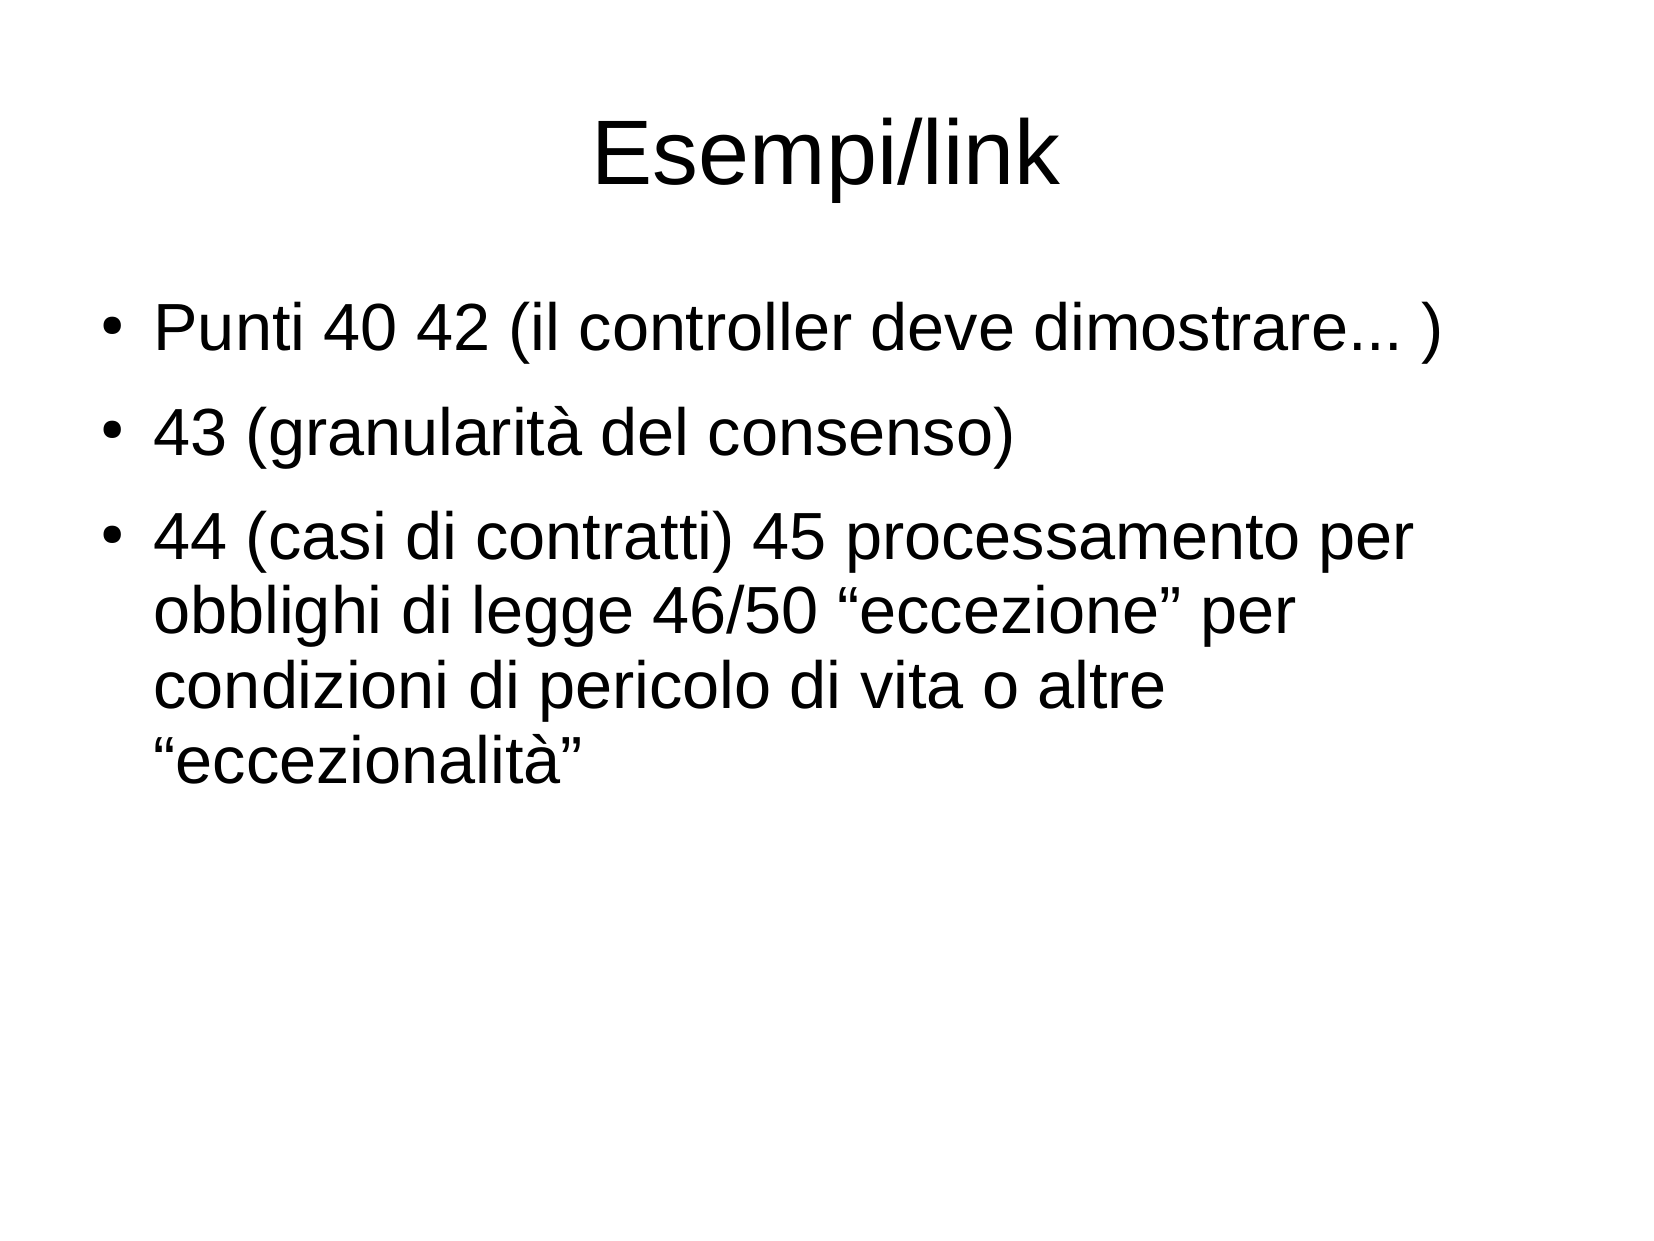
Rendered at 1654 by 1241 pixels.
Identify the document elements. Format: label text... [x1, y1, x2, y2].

list Punti 40 42 (il controller deve dimostrare... ) 43 (granularità del consenso) 44 (casi di contratti) 45 processamento per obblighi di legge 46/50 “eccezione” per condizioni di pericolo di vita o altre “eccezionalità” [82, 290, 1571, 1010]
title Esempi/link [82, 49, 1571, 257]
